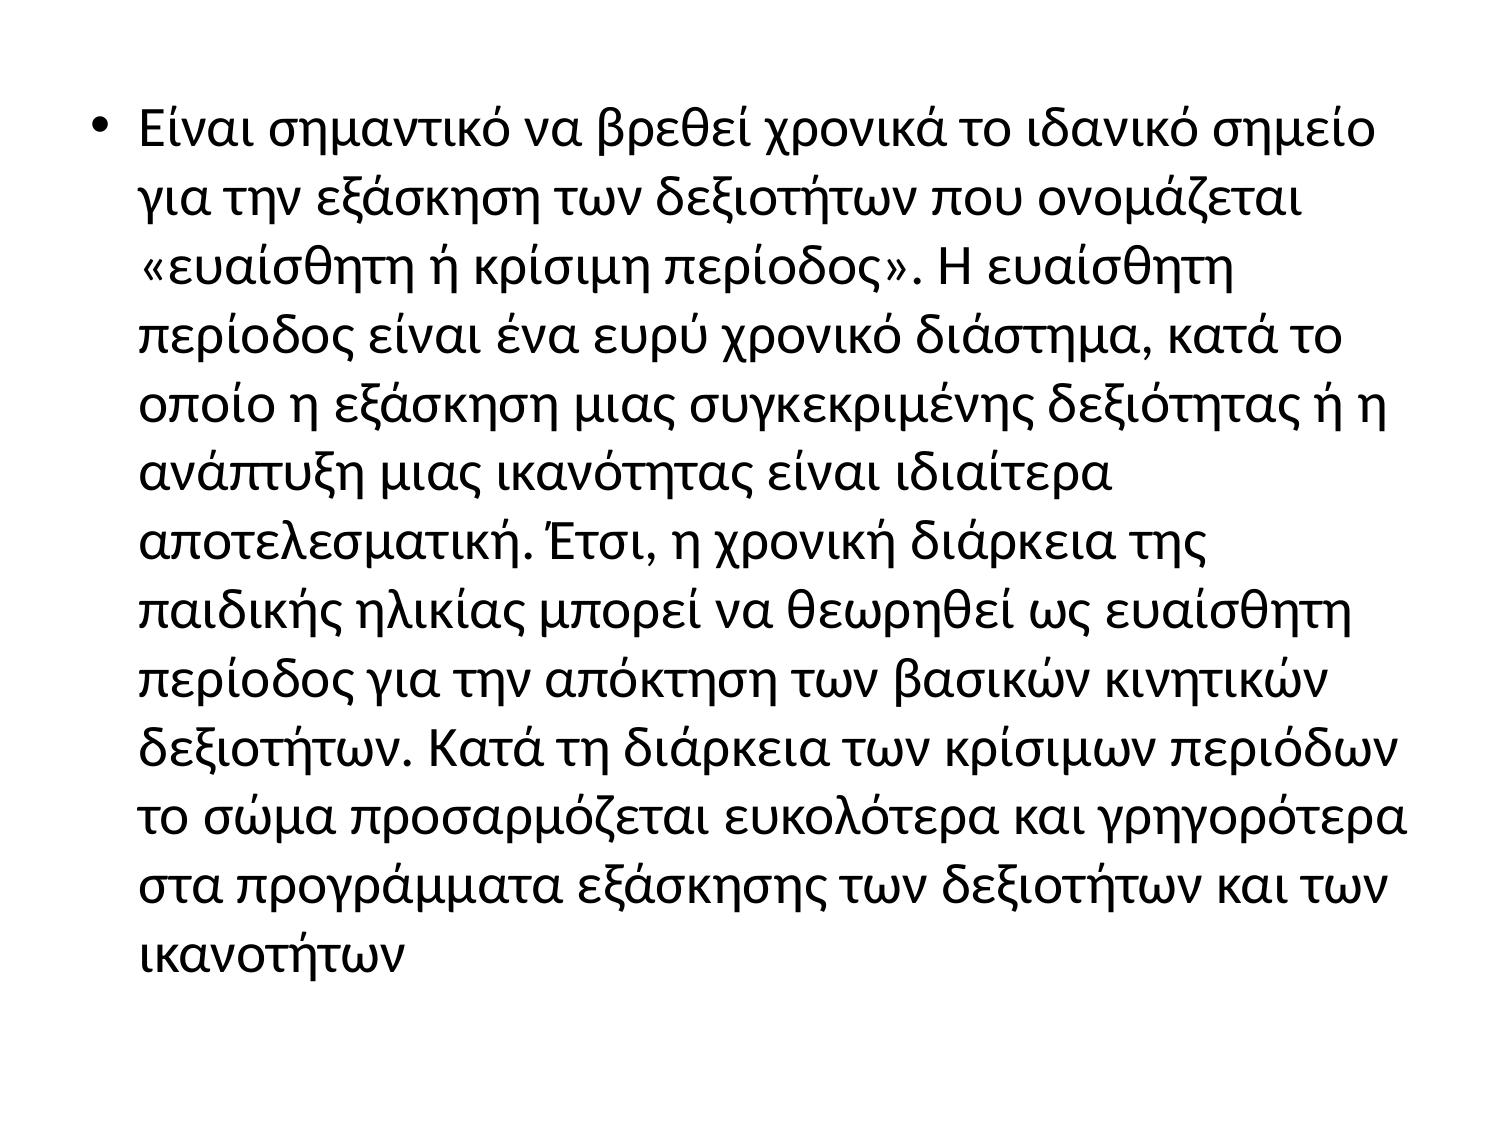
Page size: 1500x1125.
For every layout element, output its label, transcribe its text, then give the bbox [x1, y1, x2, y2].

list Είναι σημαντικό να βρεθεί χρονικά το ιδανικό σημείο για την εξάσκηση των δεξιοτήτων που ονομάζεται «ευαίσθητη ή κρίσιμη περίοδος». Η ευαίσθητη περίοδος είναι ένα ευρύ χρονικό διάστημα, κατά το οποίο η εξάσκηση μιας συγκεκριμένης δεξιότητας ή η ανάπτυξη μιας ικανότητας είναι ιδιαίτερα αποτελεσματική. Έτσι, η χρονική διάρκεια της παιδικής ηλικίας μπορεί να θεωρηθεί ως ευαίσθητη περίοδος για την απόκτηση των βασικών κινητικών δεξιοτήτων. Κατά τη διάρκεια των κρίσιμων περιόδων το σώμα προσαρμόζεται ευκολότερα και γρηγορότερα στα προγράμματα εξάσκησης των δεξιοτήτων και των ικανοτήτων [75, 82, 1425, 1005]
